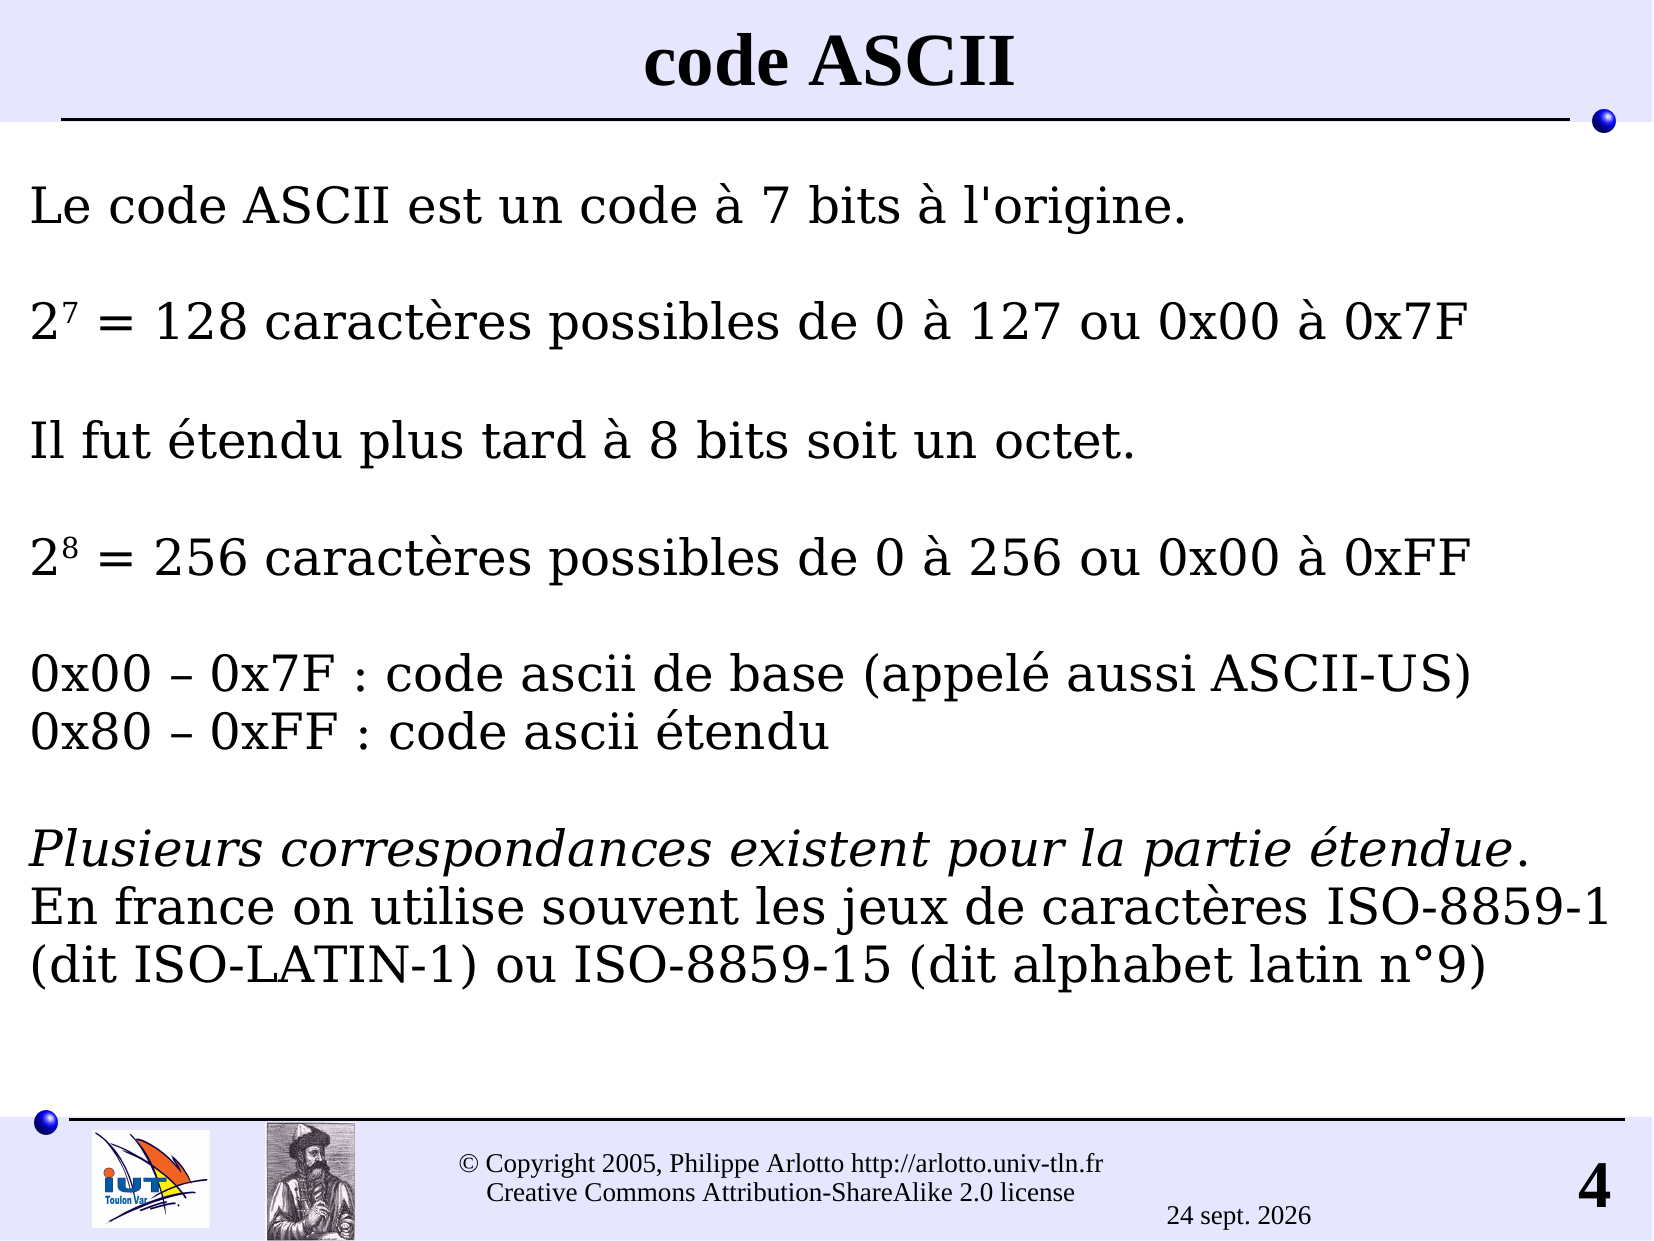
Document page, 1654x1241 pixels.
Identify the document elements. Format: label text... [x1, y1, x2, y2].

text_box Le code ASCII est un code à 7 bits à l'origine. 27 = 128 caractères possibles de 0 à 127 ou 0x00 à 0x7F Il fut étendu plus tard à 8 bits soit un octet. 28 = 256 caractères possibles de 0 à 256 ou 0x00 à 0xFF 0x00 – 0x7F : code ascii de base (appelé aussi ASCII-US) 0x80 – 0xFF : code ascii étendu Plusieurs correspondances existent pour la partie étendue. En france on utilise souvent les jeux de caractères ISO-8859-1 (dit ISO-LATIN-1) ou ISO-8859-15 (dit alphabet latin n°9) [29, 177, 1636, 1103]
title code ASCII [95, 11, 1585, 110]
picture [265, 1122, 355, 1241]
